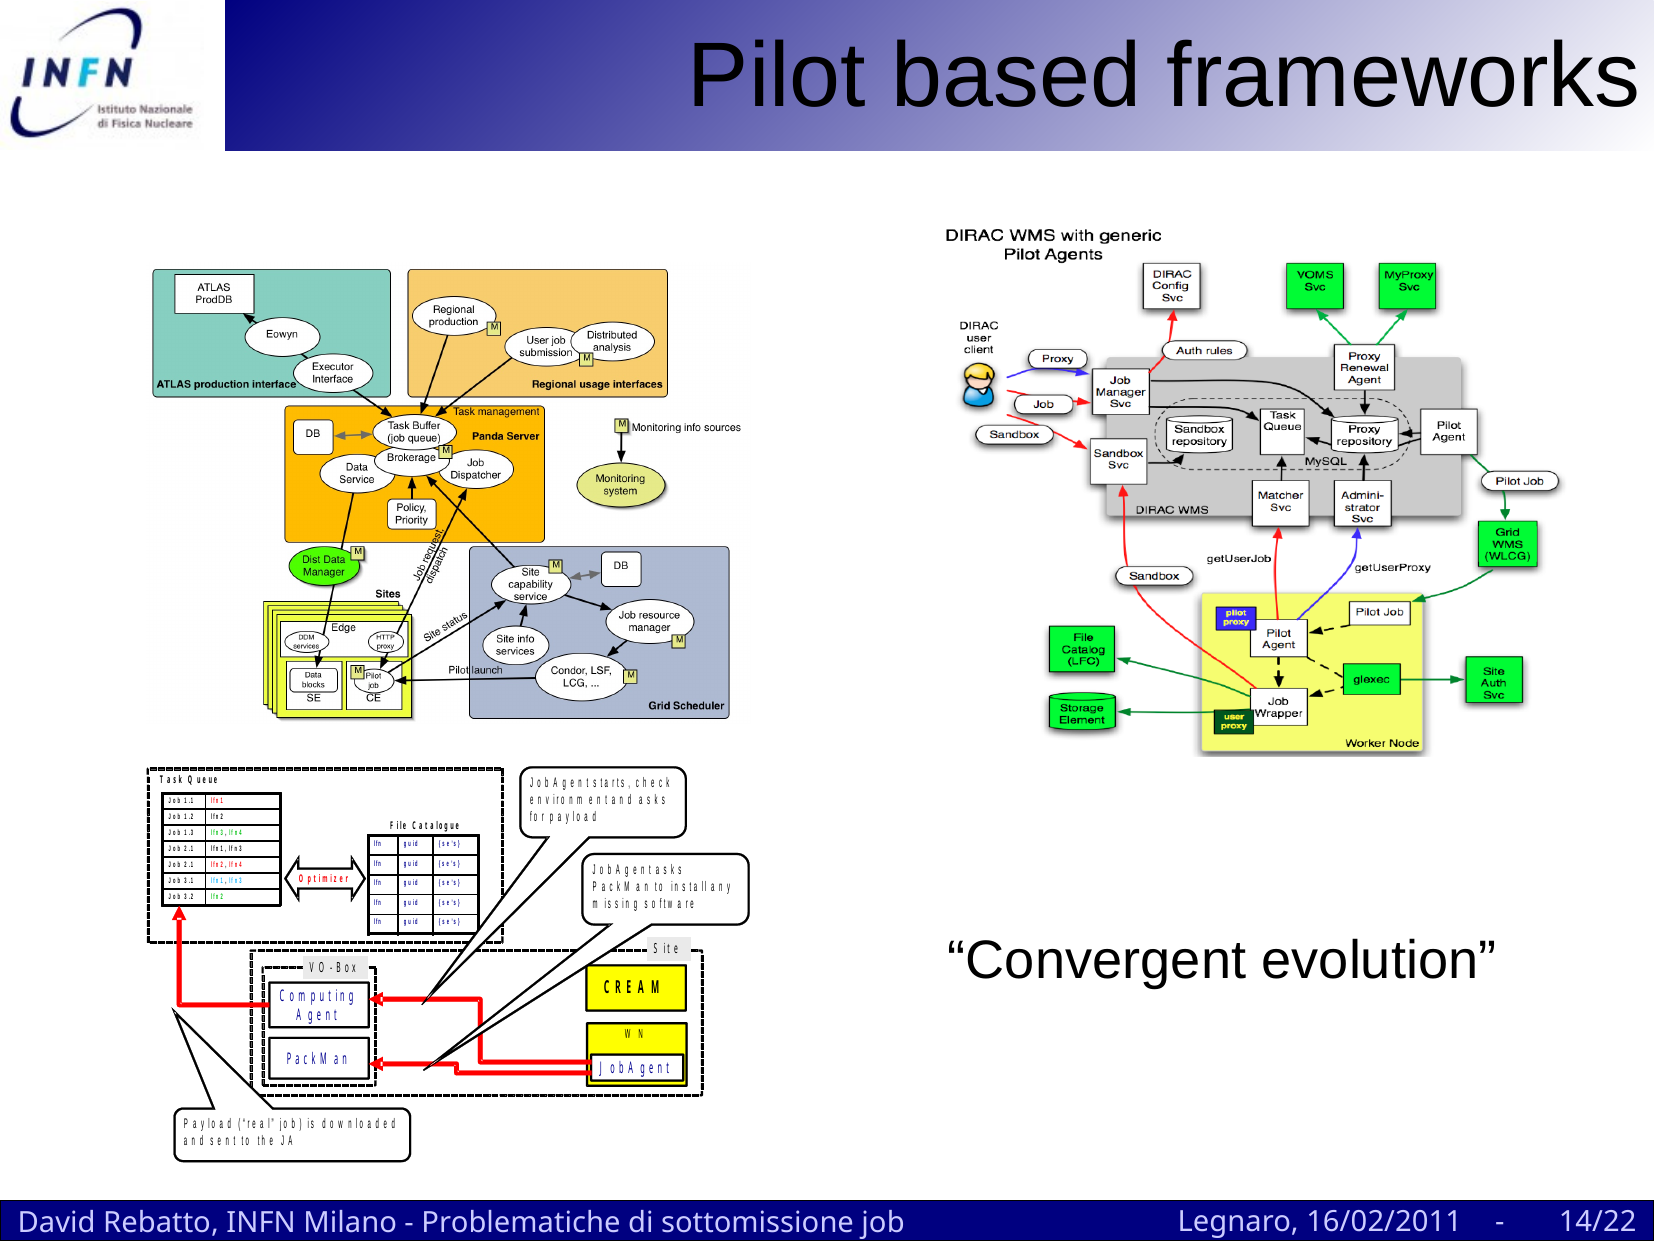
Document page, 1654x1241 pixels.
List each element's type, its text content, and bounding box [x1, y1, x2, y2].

picture [146, 765, 751, 1163]
picture [146, 262, 751, 724]
picture [937, 224, 1575, 757]
picture [0, 1, 204, 150]
title Pilot based frameworks [225, 0, 1654, 151]
text_box “Convergent evolution” [933, 922, 1571, 998]
